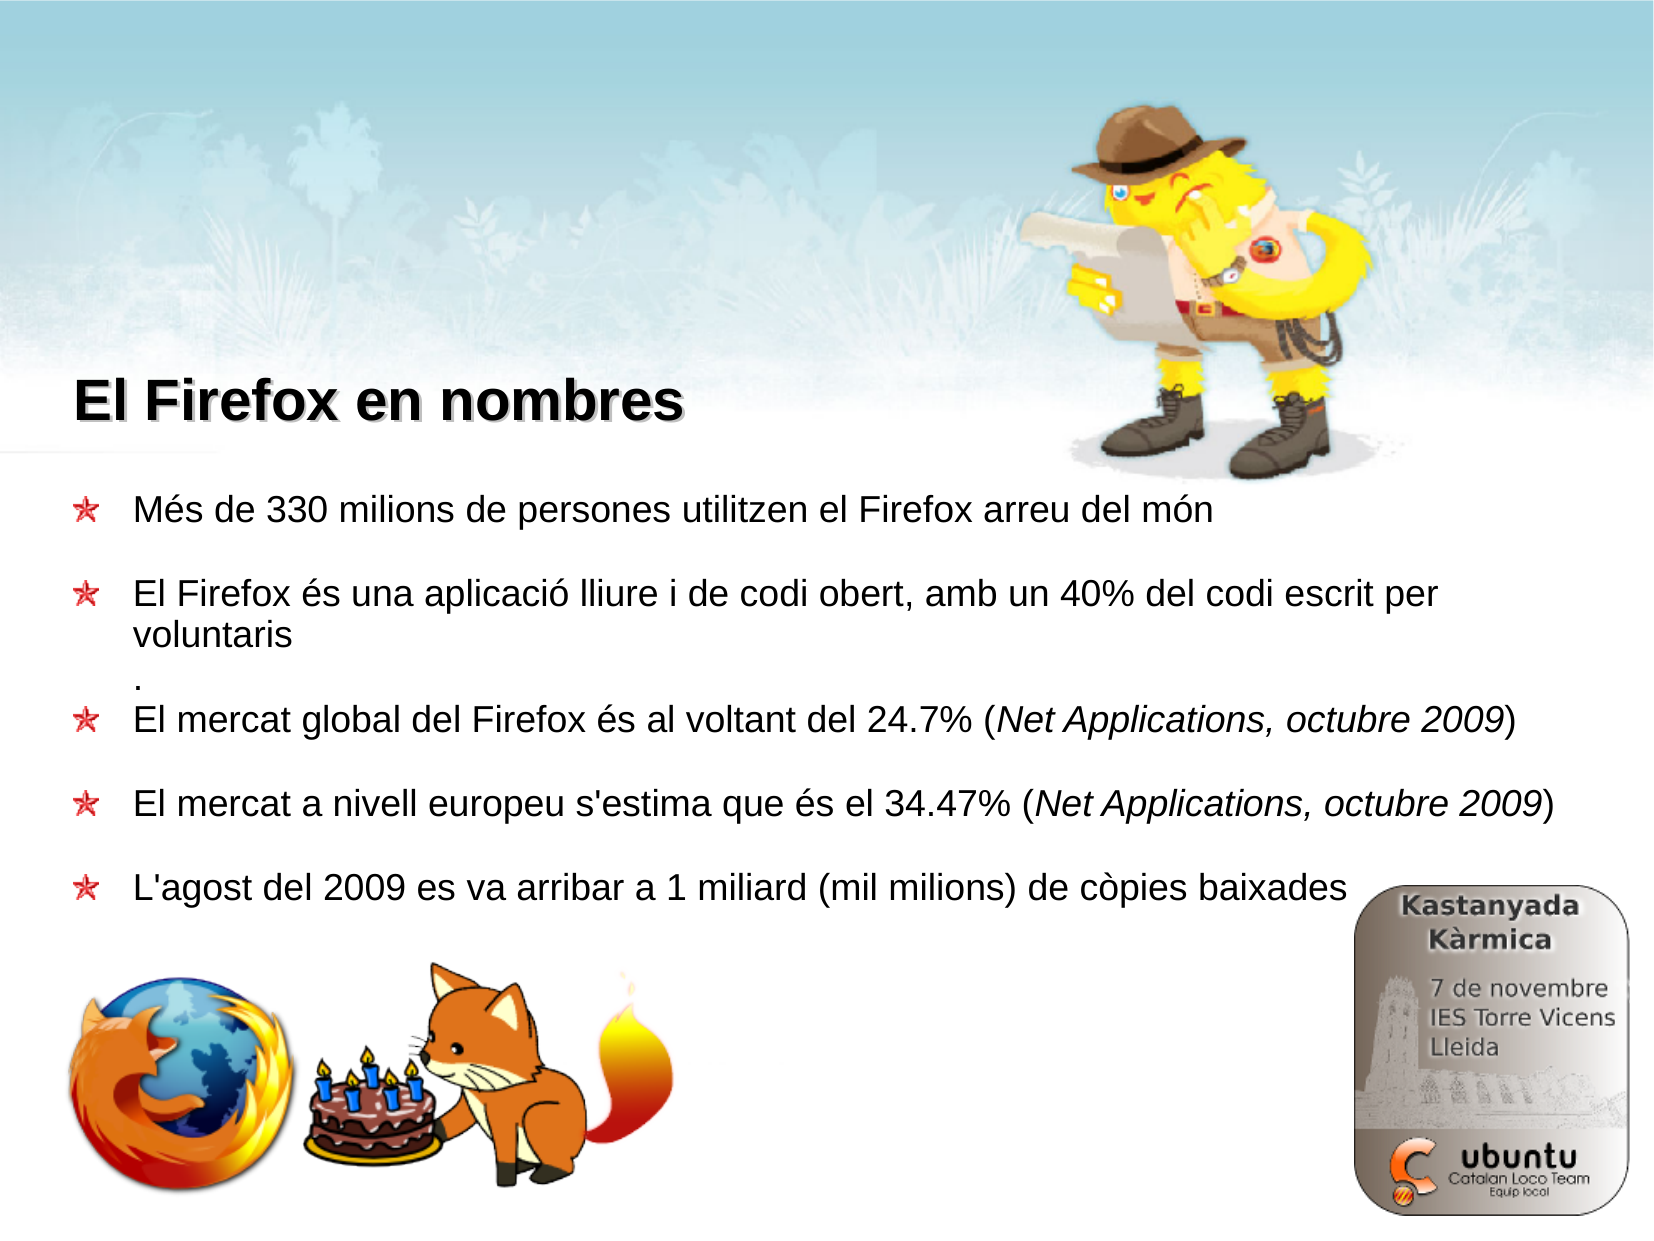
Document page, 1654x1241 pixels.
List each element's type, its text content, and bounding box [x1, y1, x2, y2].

text_box El Firefox en nombres Més de 330 milions de persones utilitzen el Firefox arreu del món El Firefox és una aplicació lliure i de codi obert, amb un 40% del codi escrit per voluntaris . El mercat global del Firefox és al voltant del 24.7% (Net Applications, octubre 2009) El mercat a nivell europeu s'estima que és el 34.47% (Net Applications, octubre 2009) L'agost del 2009 es va arribar a 1 miliard (mil milions) de còpies baixades [59, 359, 1595, 916]
picture [0, 0, 1654, 1240]
